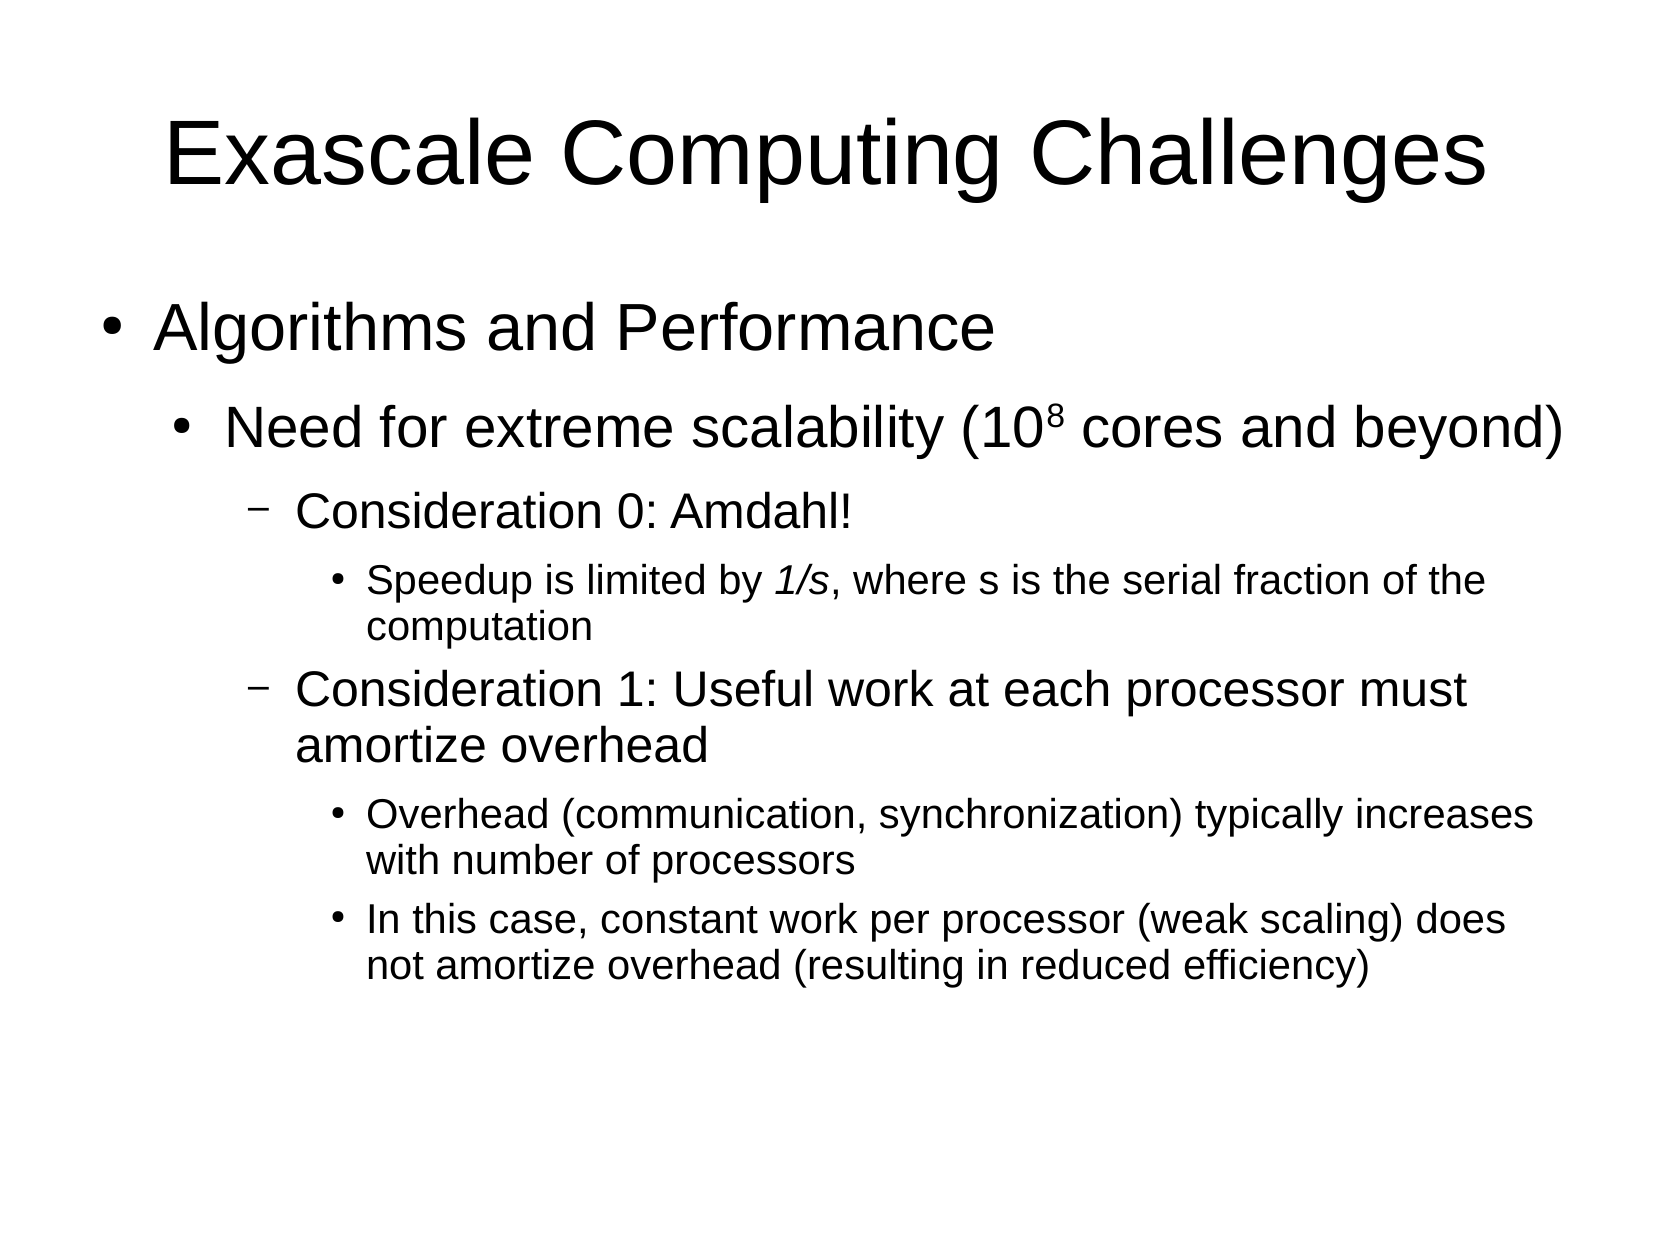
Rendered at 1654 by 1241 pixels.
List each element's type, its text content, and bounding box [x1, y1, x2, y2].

title Exascale Computing Challenges [82, 56, 1571, 250]
list Algorithms and Performance Need for extreme scalability (108 cores and beyond) Consideration 0: Amdahl! Speedup is limited by 1/s, where s is the serial fraction of the computation Consideration 1: Useful work at each processor must amortize overhead Overhead (communication, synchronization) typically increases with number of processors In this case, constant work per processor (weak scaling) does not amortize overhead (resulting in reduced efficiency) [82, 290, 1571, 1109]
